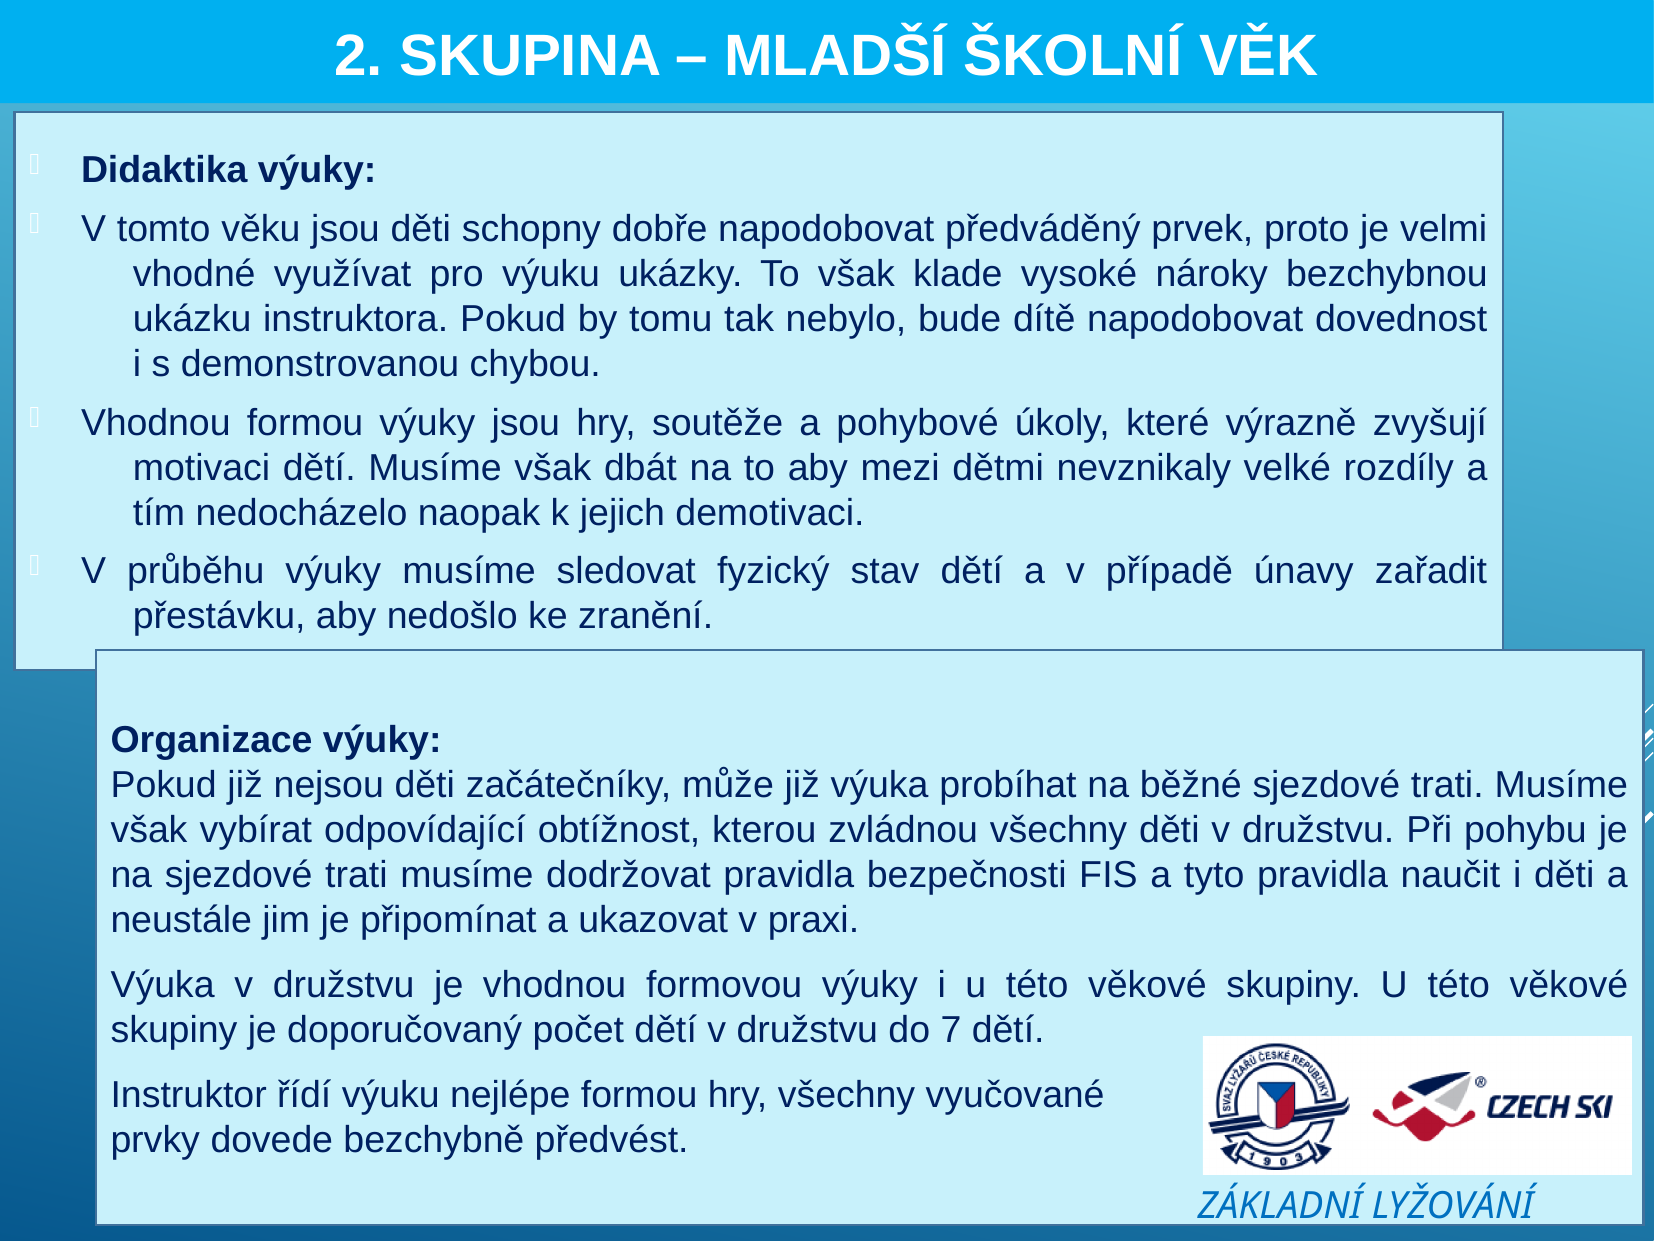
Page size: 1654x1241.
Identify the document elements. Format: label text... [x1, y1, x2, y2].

text_box ZÁKLADNÍ LYŽOVÁNÍ [1182, 1173, 1644, 1235]
text_box Organizace výuky: Pokud již nejsou děti začátečníky, může již výuka probíhat na běžné sjezdové trati. Musíme však vybírat odpovídající obtížnost, kterou zvládnou všechny děti v družstvu. Při pohybu je na sjezdové trati musíme dodržovat pravidla bezpečnosti FIS a tyto pravidla naučit i děti a neustále jim je připomínat a ukazovat v praxi. Výuka v družstvu je vhodnou formovou výuky i u této věkové skupiny. U této věkové skupiny je doporučovaný počet dětí v družstvu do 7 dětí. Instruktor řídí výuku nejlépe formou hry, všechny vyučované prvky dovede bezchybně předvést. [96, 650, 1644, 1225]
title 2. Skupina – mladší školní věk [0, 0, 1654, 104]
list Didaktika výuky: V tomto věku jsou děti schopny dobře napodobovat předváděný prvek, proto je velmi vhodné využívat pro výuku ukázky. To však klade vysoké nároky bezchybnou ukázku instruktora. Pokud by tomu tak nebylo, bude dítě napodobovat dovednost i s demonstrovanou chybou. Vhodnou formou výuky jsou hry, soutěže a pohybové úkoly, které výrazně zvyšují motivaci dětí. Musíme však dbát na to aby mezi dětmi nevznikaly velké rozdíly a tím nedocházelo naopak k jejich demotivaci. V průběhu výuky musíme sledovat fyzický stav dětí a v případě únavy zařadit přestávku, aby nedošlo ke zranění. [14, 111, 1503, 670]
picture [1202, 1036, 1632, 1173]
